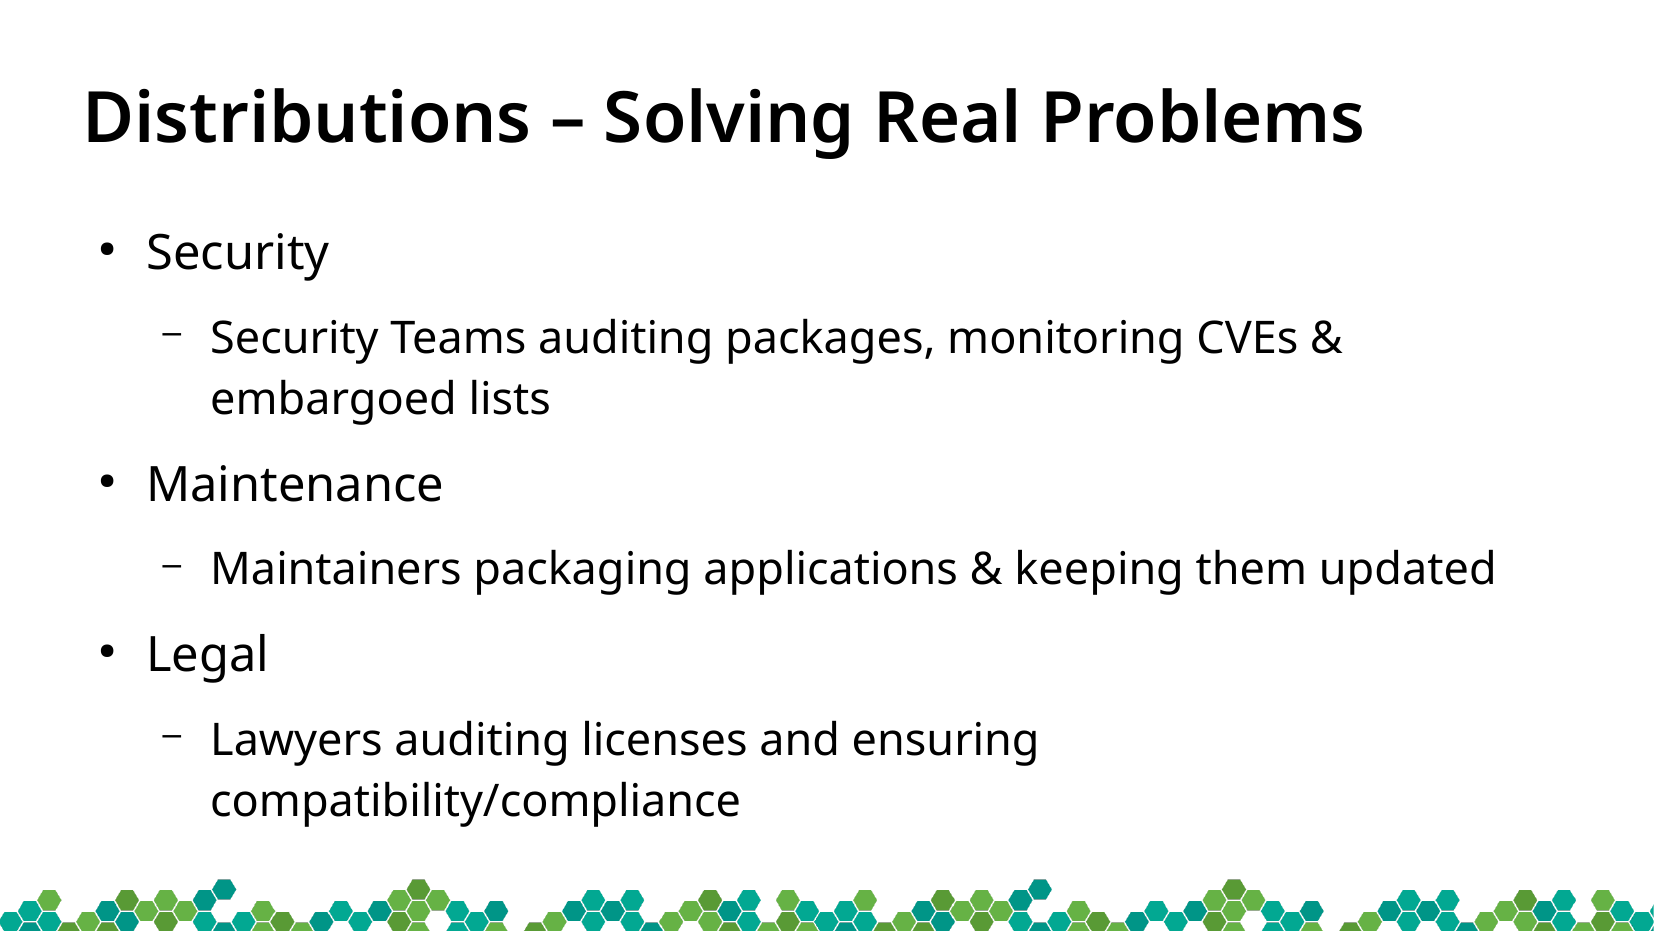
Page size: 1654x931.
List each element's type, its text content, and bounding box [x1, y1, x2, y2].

list Security Security Teams auditing packages, monitoring CVEs & embargoed lists Maintenance Maintainers packaging applications & keeping them updated Legal Lawyers auditing licenses and ensuring compatibility/compliance [82, 217, 1571, 830]
title Distributions – Solving Real Problems [82, 37, 1571, 193]
picture [0, 871, 1654, 931]
